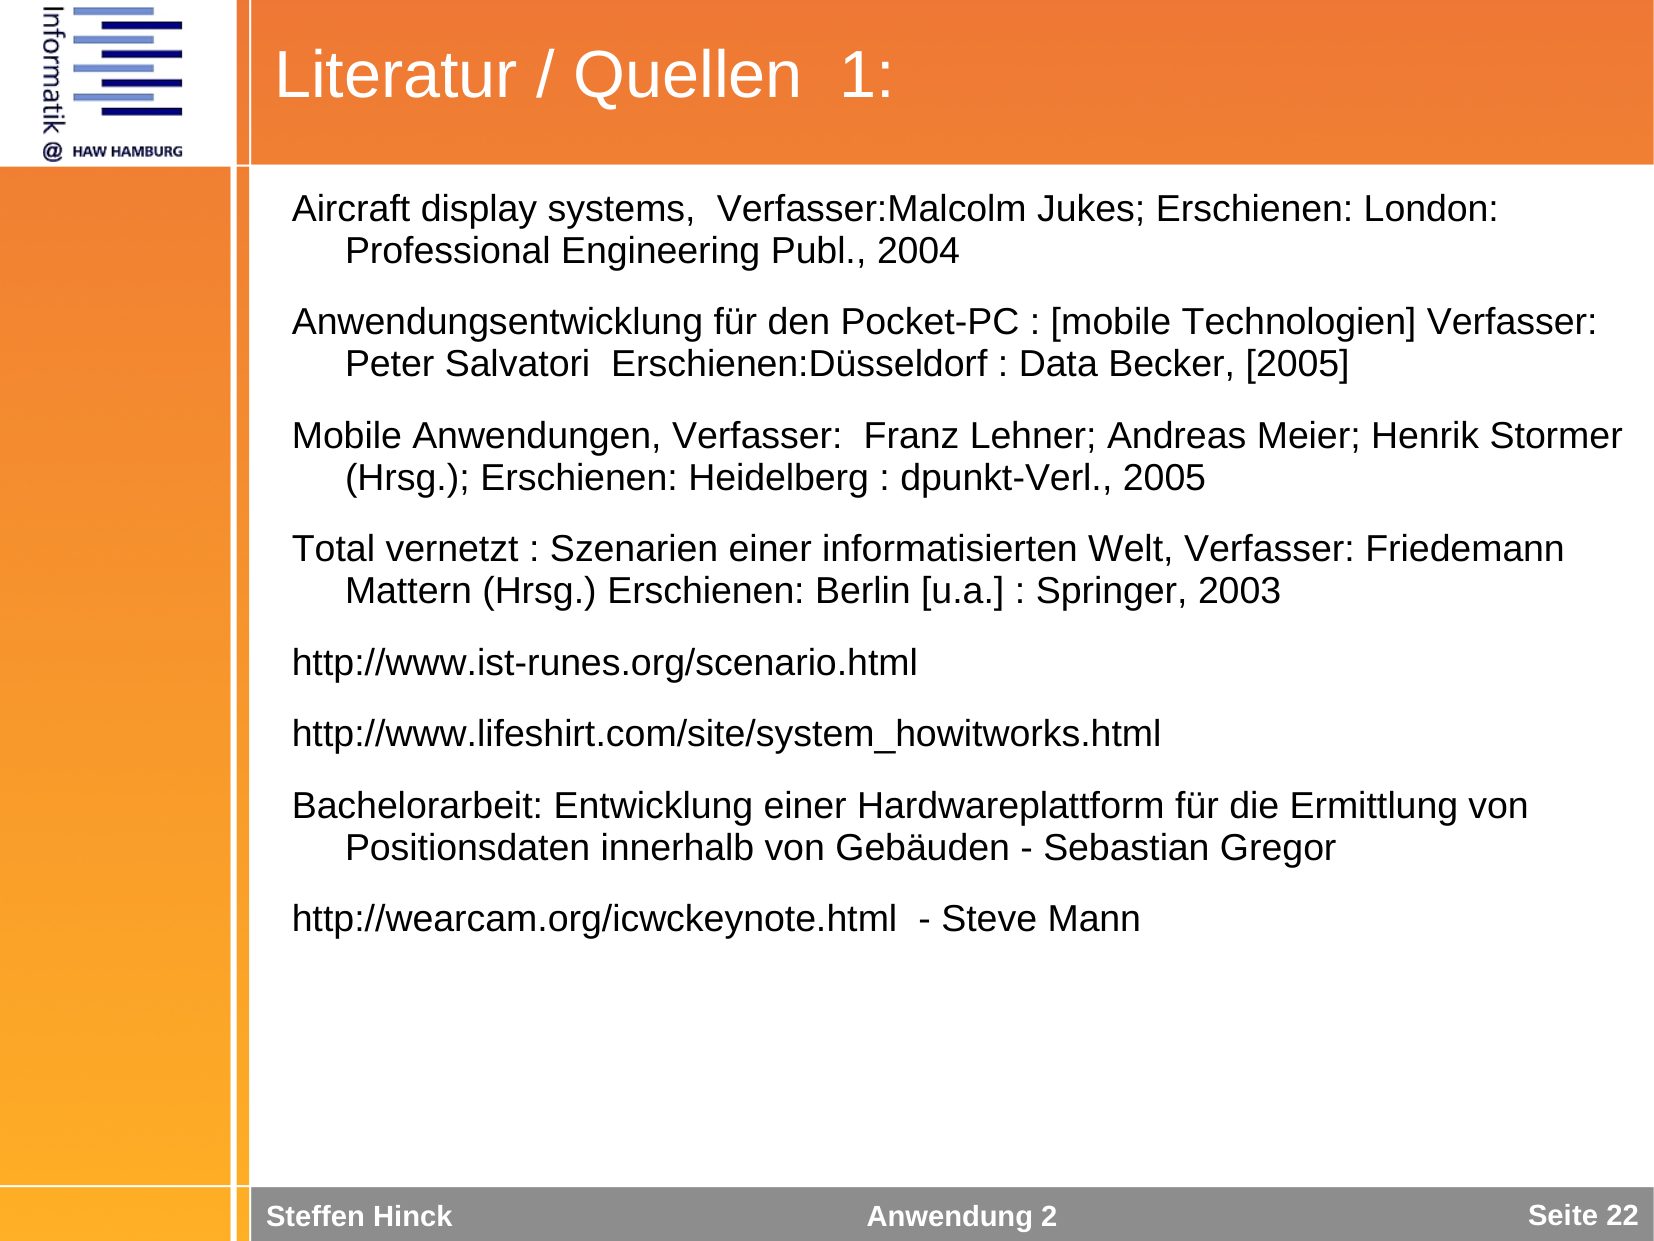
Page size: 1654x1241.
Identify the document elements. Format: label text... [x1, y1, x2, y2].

picture [0, 0, 1654, 1241]
picture [43, 5, 186, 162]
list Aircraft display systems, Verfasser:Malcolm Jukes; Erschienen: London: Professional Engineering Publ., 2004 Anwendungsentwicklung für den Pocket-PC : [mobile Technologien] Verfasser: Peter Salvatori Erschienen:Düsseldorf : Data Becker, [2005] Mobile Anwendungen, Verfasser: Franz Lehner; Andreas Meier; Henrik Stormer (Hrsg.); Erschienen: Heidelberg : dpunkt-Verl., 2005 Total vernetzt : Szenarien einer informatisierten Welt, Verfasser: Friedemann Mattern (Hrsg.) Erschienen: Berlin [u.a.] : Springer, 2003 http://www.ist-runes.org/scenario.html http://www.lifeshirt.com/site/system_howitworks.html Bachelorarbeit: Entwicklung einer Hardwareplattform für die Ermittlung von Positionsdaten innerhalb von Gebäuden - Sebastian Gregor http://wearcam.org/icwckeynote.html - Steve Mann [274, 187, 1651, 1175]
title Literatur / Quellen 1: [274, 11, 1651, 137]
